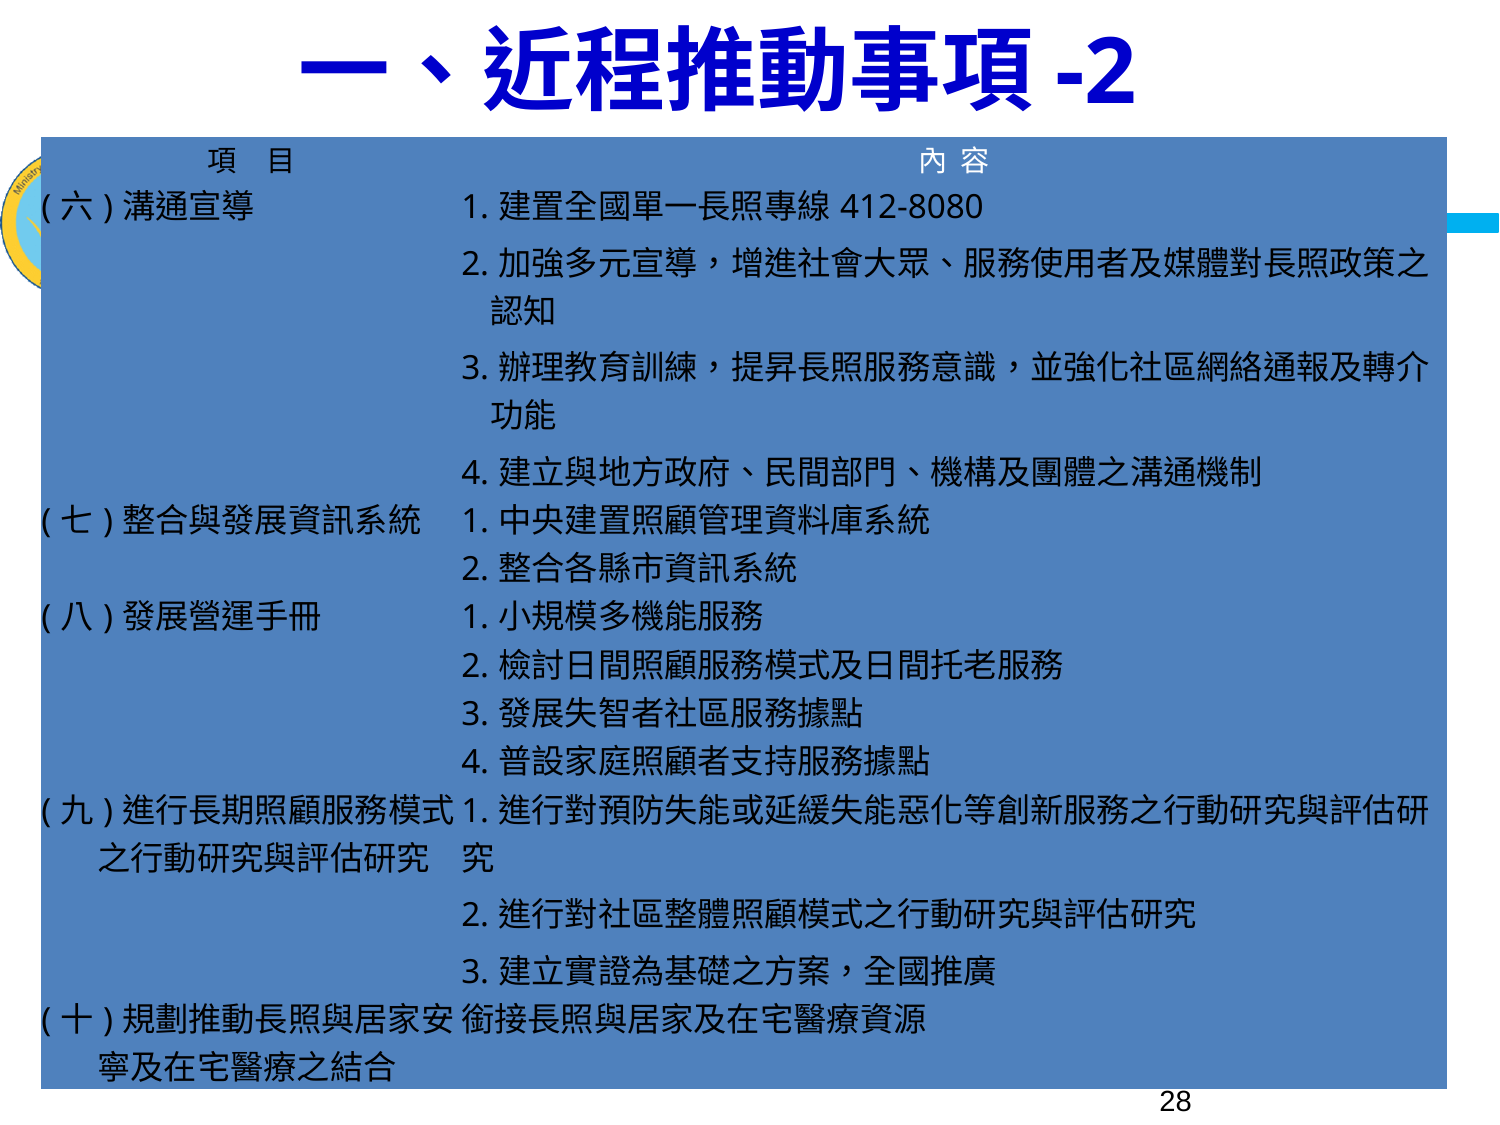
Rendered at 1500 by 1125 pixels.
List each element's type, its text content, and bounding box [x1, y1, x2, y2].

table_cell 1.中央建置照顧管理資料庫系統 2.整合各縣市資訊系統 [461, 494, 1447, 590]
table_cell (九)進行長期照顧服務模式之行動研究與評估研究 [41, 783, 461, 993]
table_cell (十)規劃推動長照與居家安寧及在宅醫療之結合 [41, 993, 461, 1089]
table_cell (六)溝通宣導 [41, 180, 461, 494]
table_header 項 目 [41, 137, 461, 180]
text_box 一、近程推動事項-2 [124, 0, 1312, 130]
table_cell (七)整合與發展資訊系統 [41, 494, 461, 590]
table_cell 1.建置全國單一長照專線412-8080 2.加強多元宣導，增進社會大眾、服務使用者及媒體對長照政策之認知 3.辦理教育訓練，提昇長照服務意識，並強化社區網絡通報及轉介功能 4.建立與地方政府、民間部門、機構及團體之溝通機制 [461, 180, 1447, 494]
table_cell (八)發展營運手冊 [41, 590, 461, 783]
table_header 內 容 [461, 137, 1447, 180]
text_box 28 [1144, 1069, 1495, 1125]
table_cell 1.進行對預防失能或延緩失能惡化等創新服務之行動研究與評估研究 2.進行對社區整體照顧模式之行動研究與評估研究 3.建立實證為基礎之方案，全國推廣 [461, 783, 1447, 993]
table_cell 1.小規模多機能服務 2.檢討日間照顧服務模式及日間托老服務 3.發展失智者社區服務據點 4.普設家庭照顧者支持服務據點 [461, 590, 1447, 783]
table_cell 銜接長照與居家及在宅醫療資源 [461, 993, 1447, 1089]
